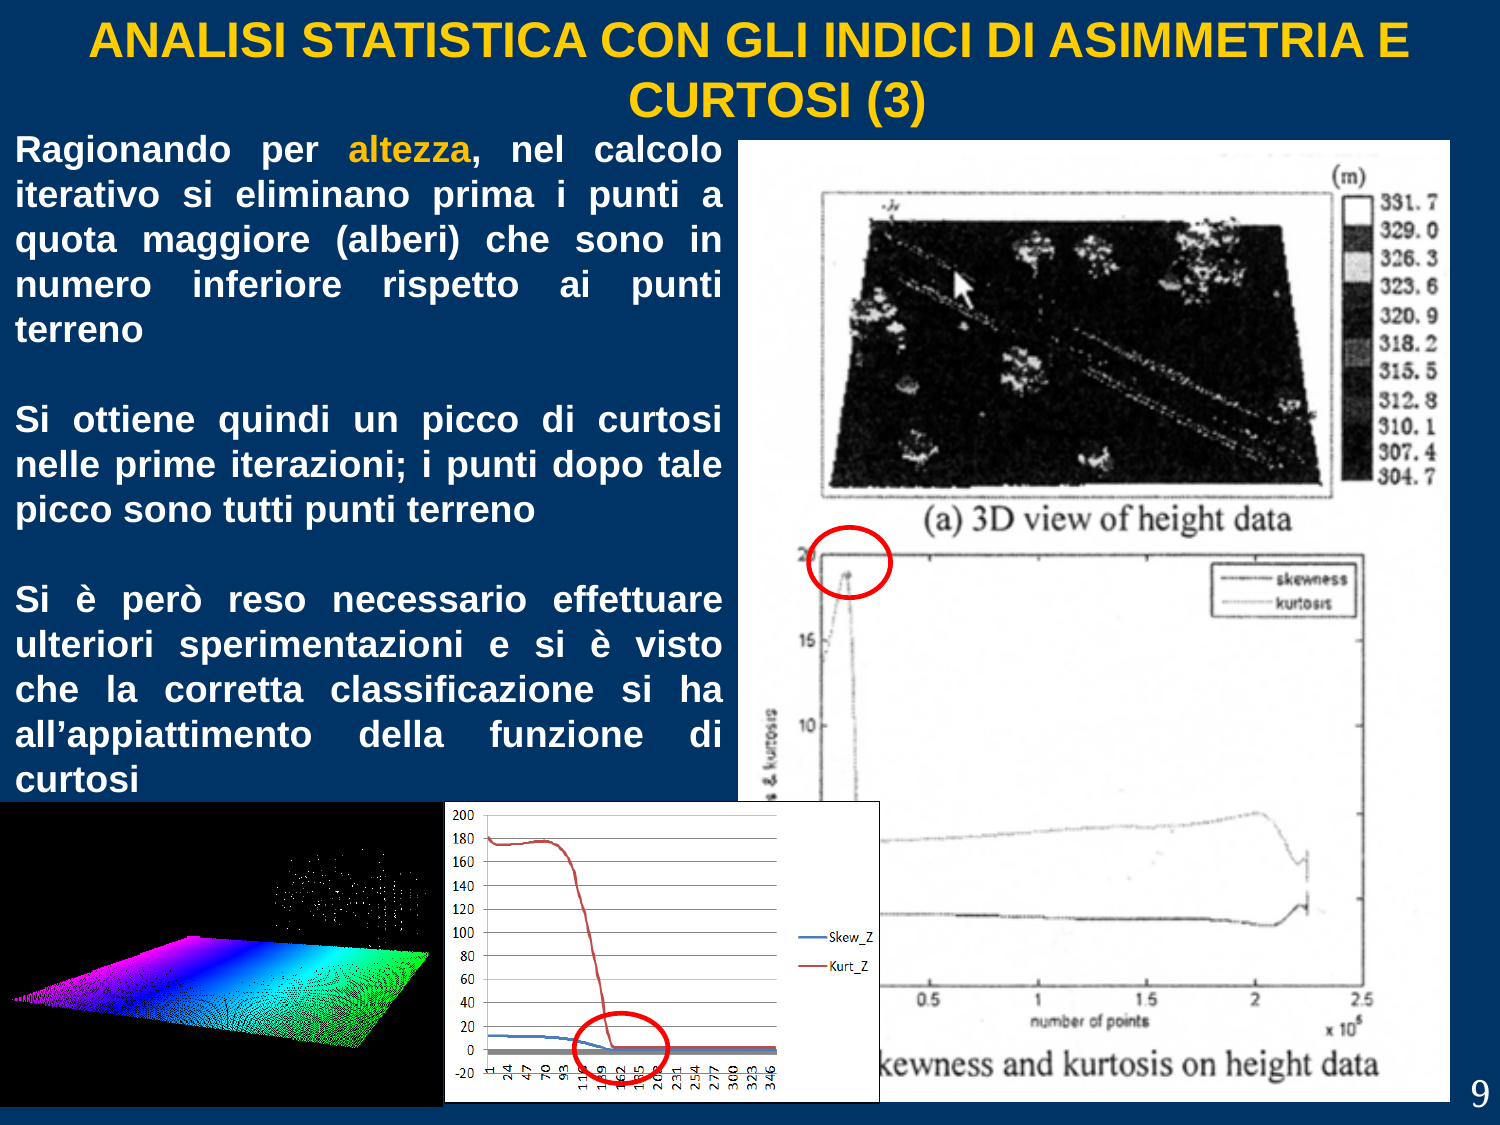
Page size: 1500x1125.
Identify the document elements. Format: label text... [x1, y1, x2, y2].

text_box ANALISI STATISTICA CON GLI INDICI DI ASIMMETRIA E CURTOSI (3) [0, 0, 1500, 126]
picture [445, 802, 879, 1103]
picture [0, 802, 443, 1107]
text_box Ragionando per altezza, nel calcolo iterativo si eliminano prima i punti a quota maggiore (alberi) che sono in numero inferiore rispetto ai punti terreno Si ottiene quindi un picco di curtosi nelle prime iterazioni; i punti dopo tale picco sono tutti punti terreno Si è però reso necessario effettuare ulteriori sperimentazioni e si è visto che la corretta classificazione si ha all’appiattimento della funzione di curtosi [0, 117, 739, 807]
picture [738, 140, 1450, 1102]
slide_number <numero> [1155, 1062, 1500, 1125]
